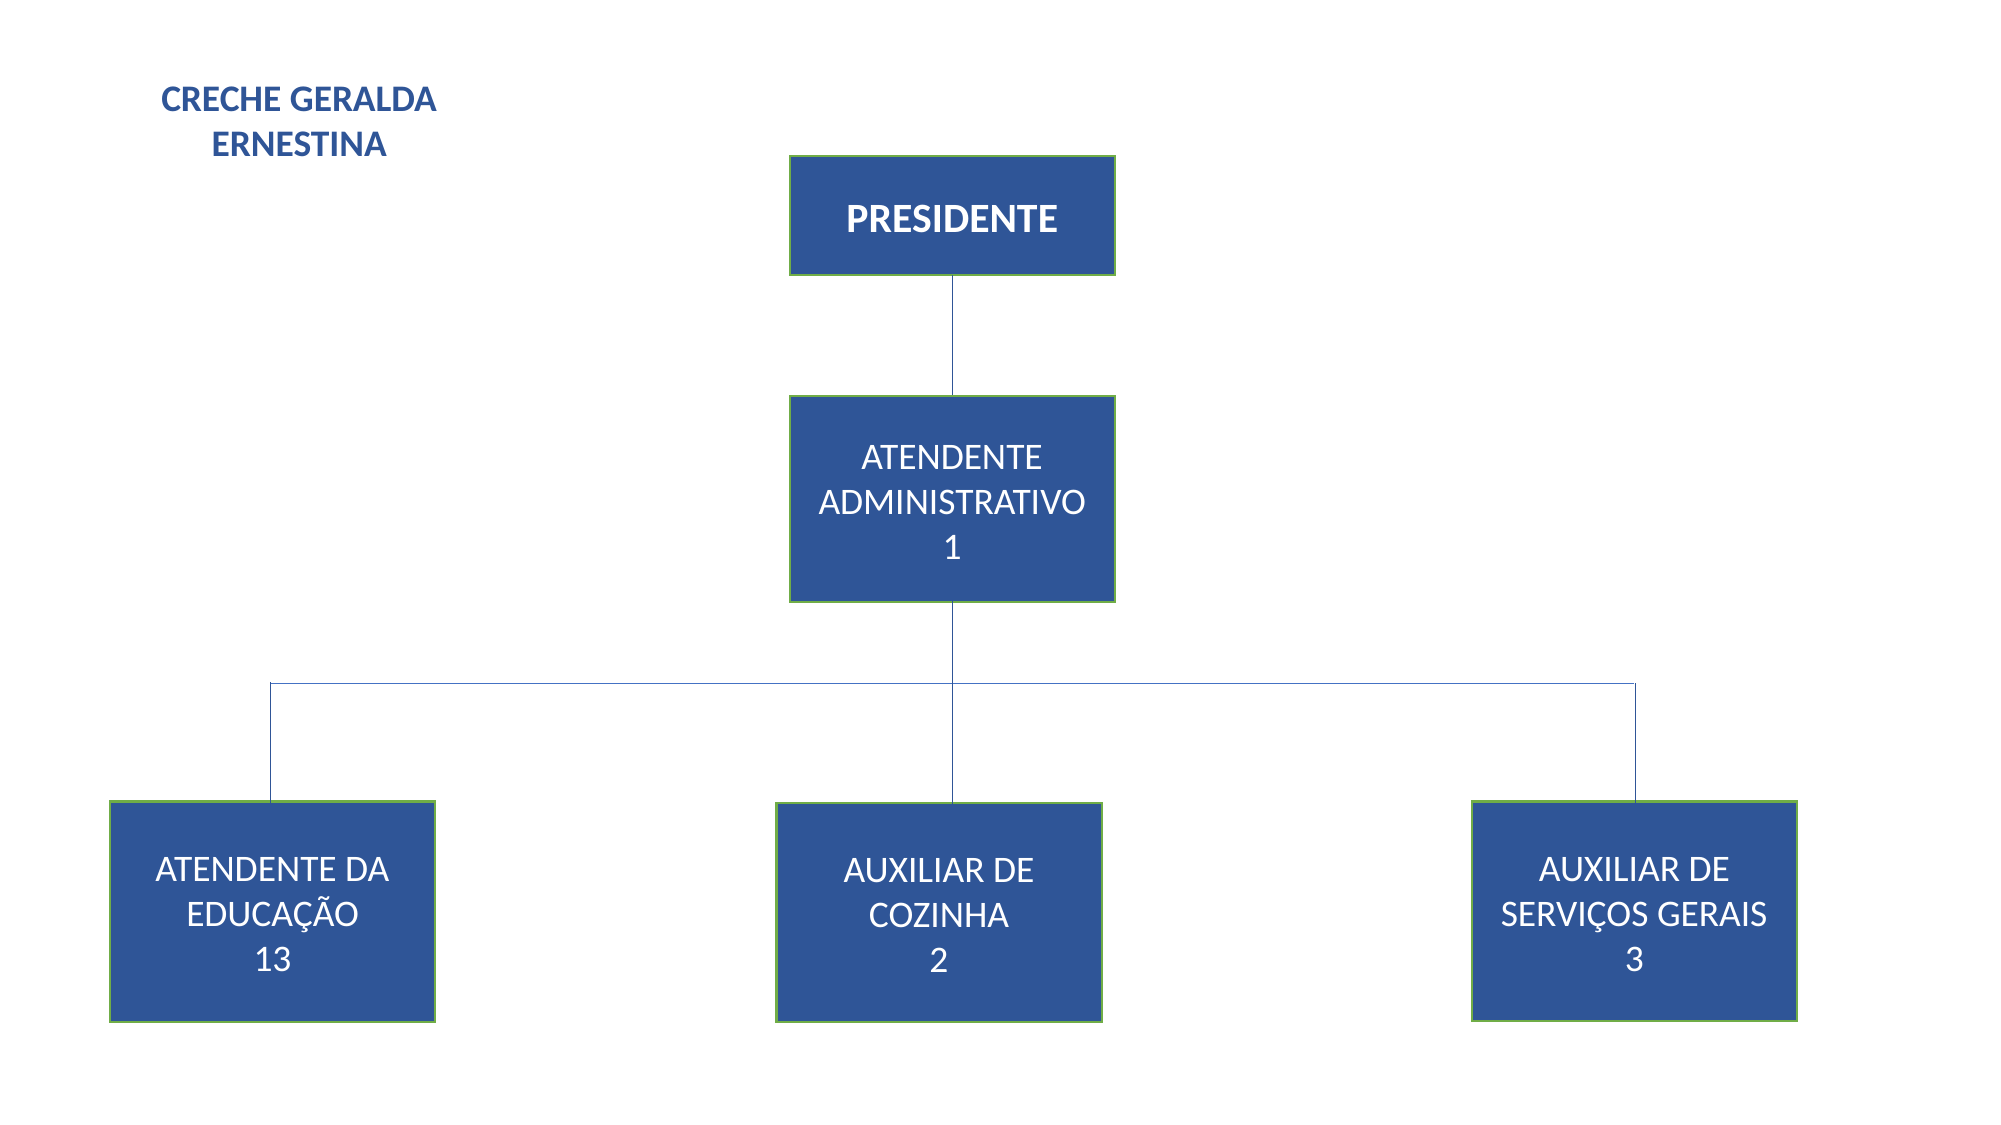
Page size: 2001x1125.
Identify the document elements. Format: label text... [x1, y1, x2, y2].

text_box PRESIDENTE [790, 156, 1115, 275]
text_box AUXILIAR DE SERVIÇOS GERAIS 3 [1472, 801, 1797, 1021]
text_box ATENDENTE ADMINISTRATIVO 1 [790, 396, 1115, 602]
text_box ATENDENTE DA EDUCAÇÃO 13 [110, 801, 435, 1022]
text_box CRECHE GERALDA ERNESTINA [101, 66, 497, 173]
text_box AUXILIAR DE COZINHA 2 [777, 803, 1102, 1022]
